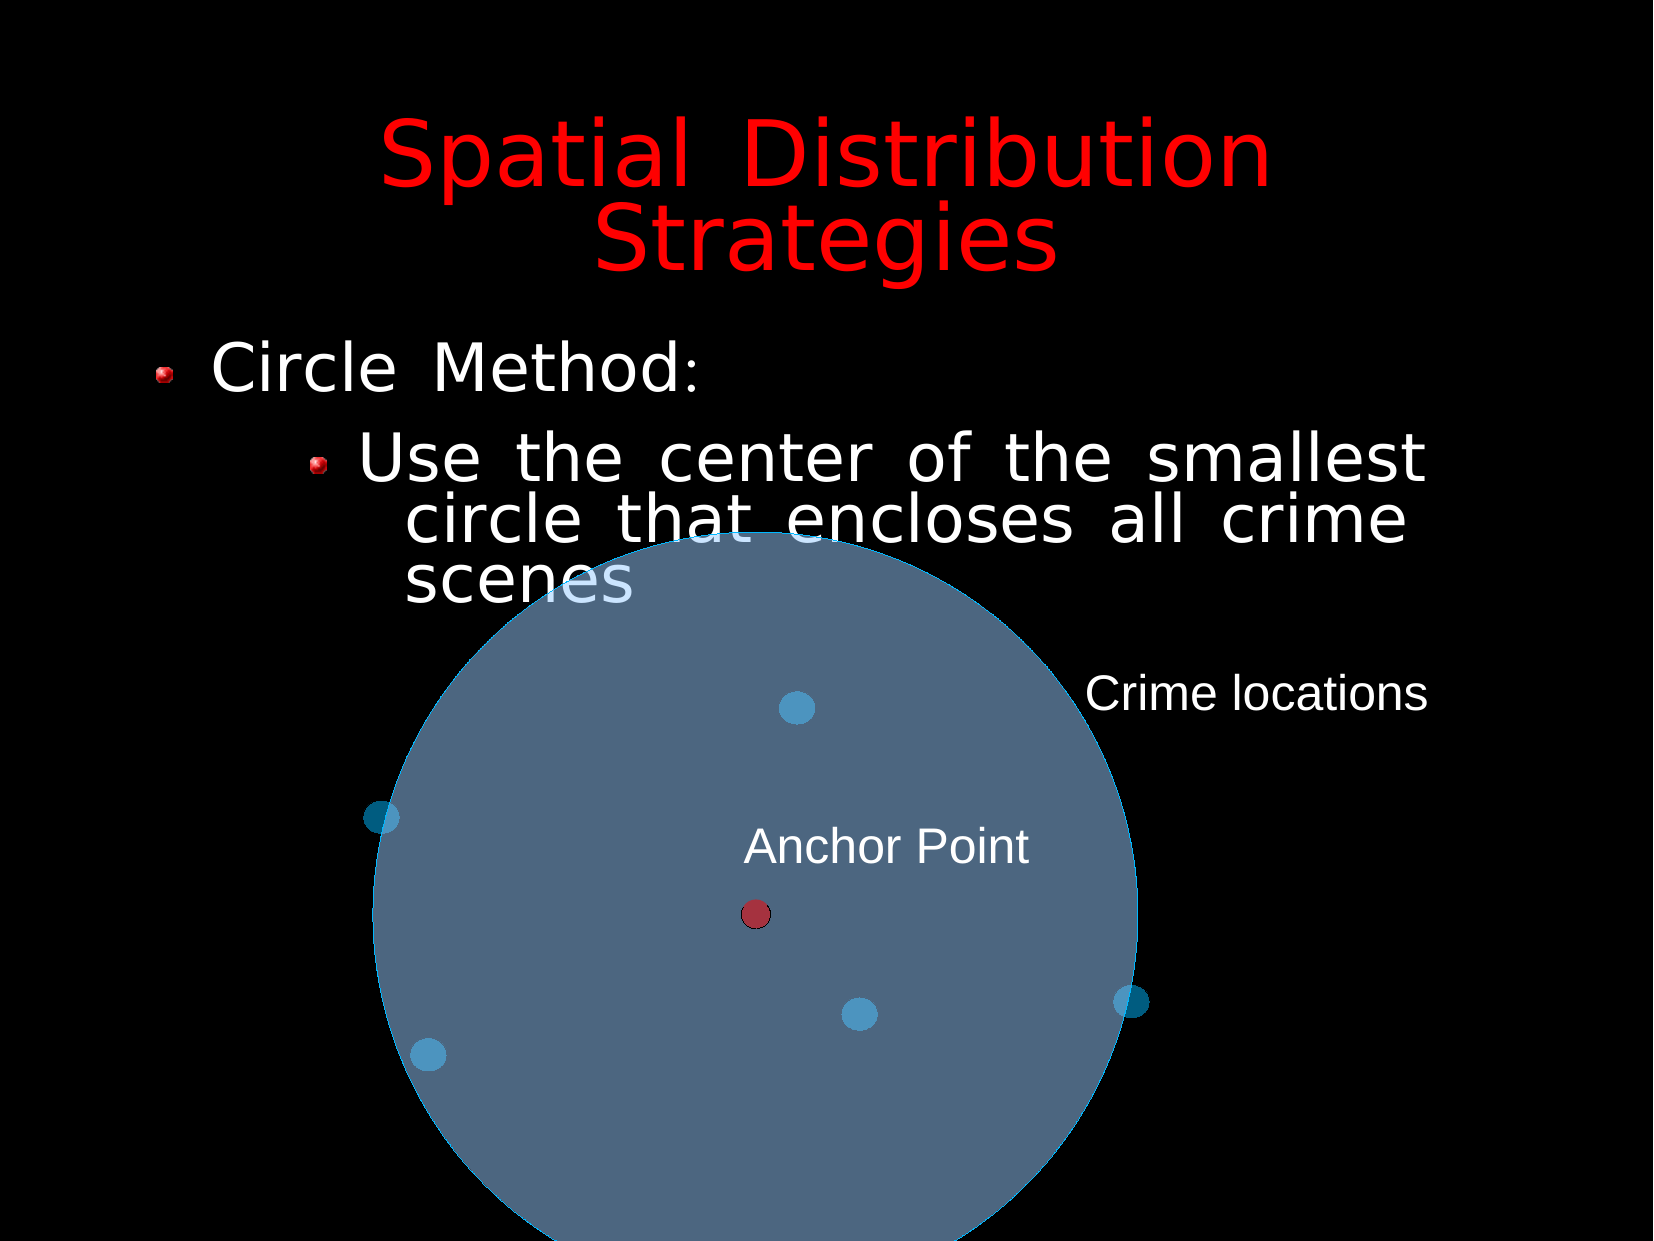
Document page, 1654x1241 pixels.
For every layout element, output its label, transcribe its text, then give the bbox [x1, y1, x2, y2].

title Spatial Distribution Strategies [121, 102, 1533, 311]
list Circle Method: Use the center of the smallest circle that encloses all crime scenes [121, 344, 1533, 1127]
text_box Anchor Point [743, 818, 1030, 881]
text_box [362, 532, 1151, 1241]
text_box Crime locations [1084, 665, 1429, 728]
